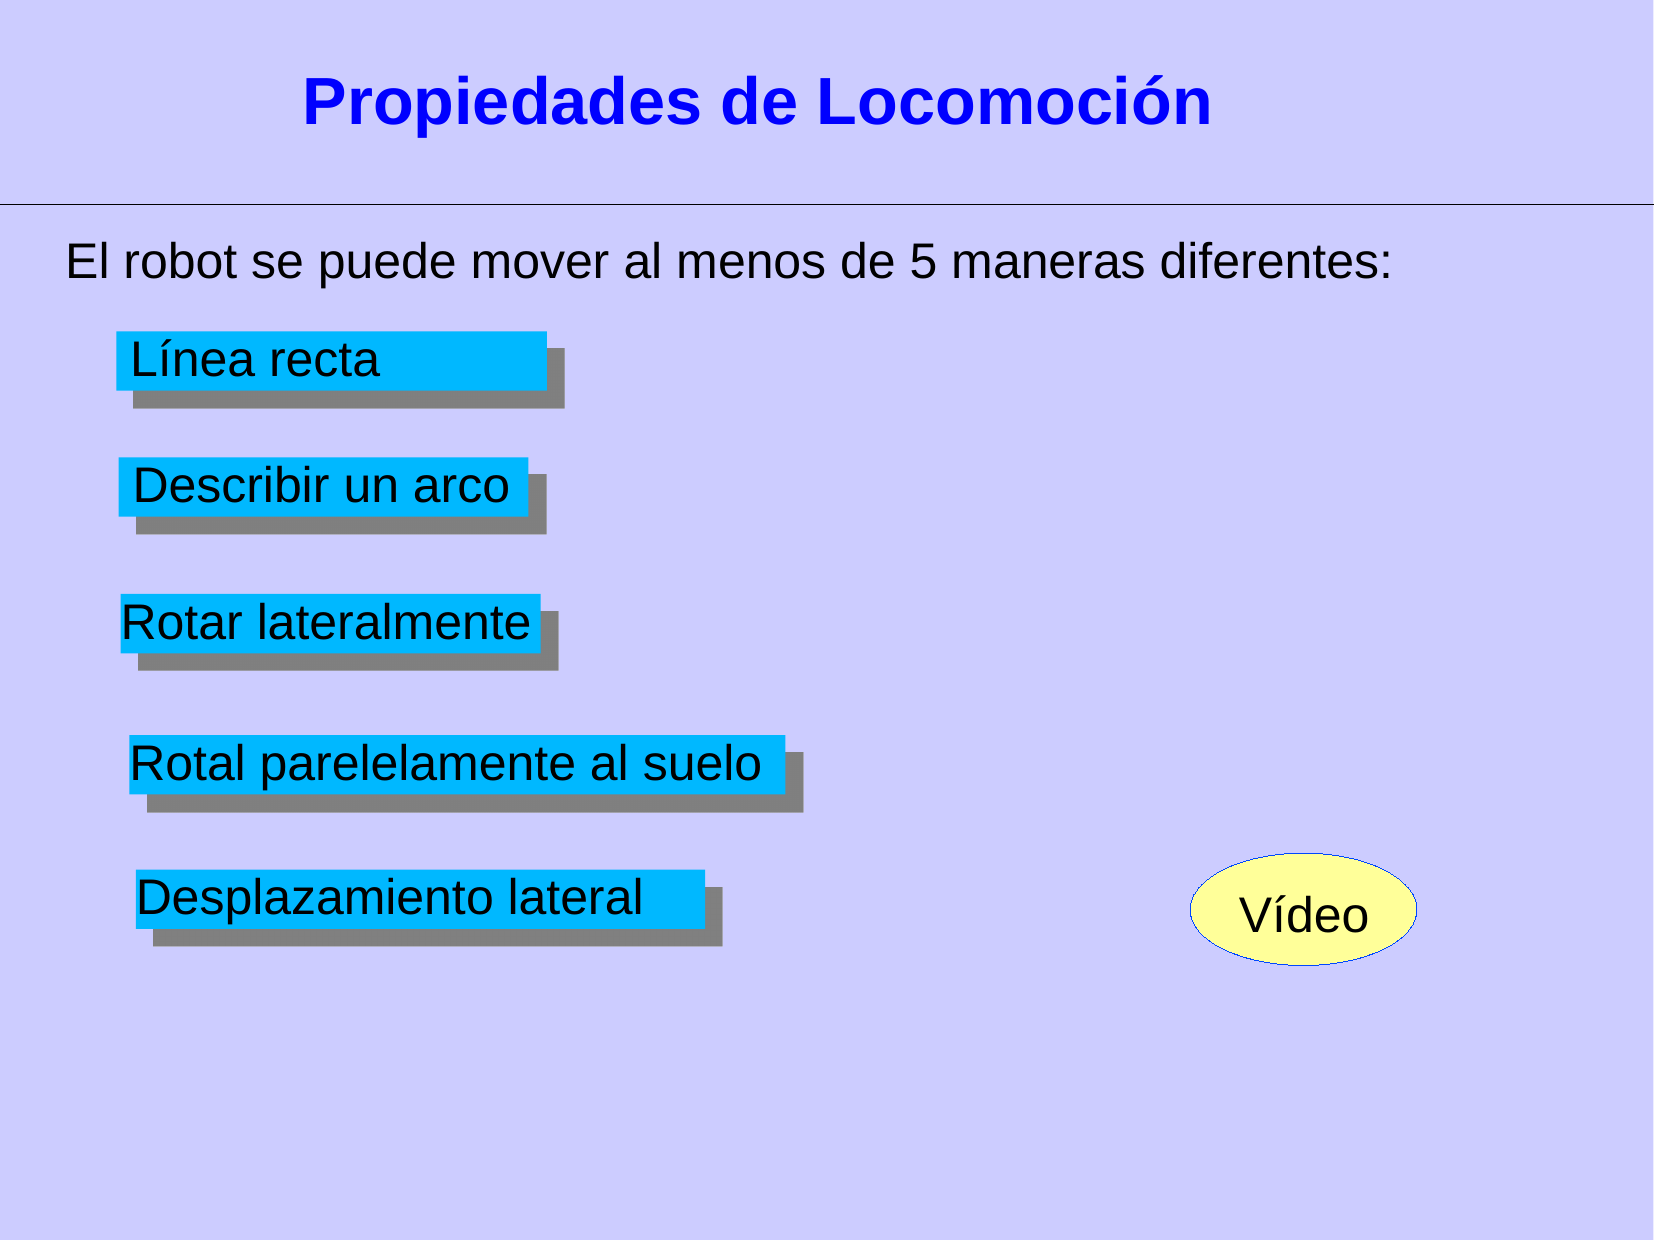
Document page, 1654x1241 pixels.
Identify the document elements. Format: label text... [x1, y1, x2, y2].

text_box [1190, 853, 1417, 966]
text_box Rotal parelelamente al suelo [129, 735, 786, 795]
text_box Describir un arco [118, 457, 529, 517]
text_box Línea recta [116, 331, 547, 391]
text_box Rotar lateralmente [120, 593, 541, 654]
text_box Desplazamiento lateral [135, 869, 706, 929]
title Propiedades de Locomoción [120, 0, 1396, 191]
text_box El robot se puede mover al menos de 5 maneras diferentes: [51, 233, 1608, 293]
text_box Vídeo [1238, 887, 1369, 944]
